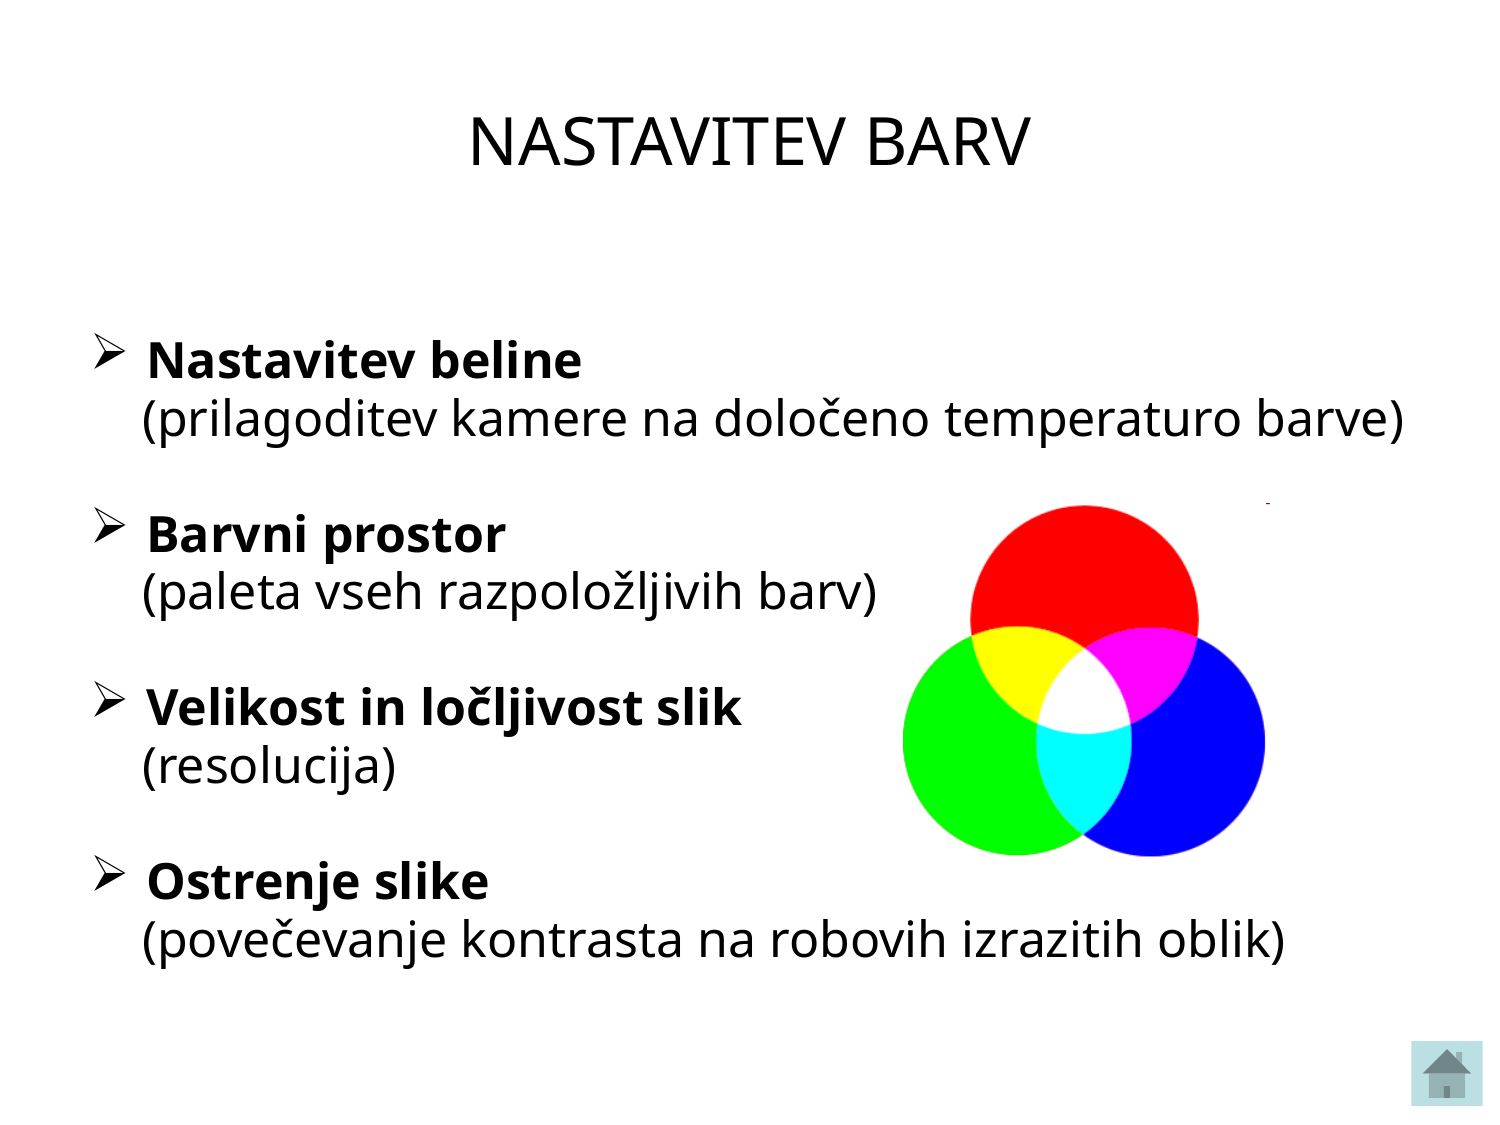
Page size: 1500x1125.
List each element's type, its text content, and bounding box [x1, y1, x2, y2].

text_box [1411, 1041, 1483, 1106]
title NASTAVITEV BARV [75, 45, 1425, 233]
list Nastavitev beline (prilagoditev kamere na določeno temperaturo barve) Barvni prostor (paleta vseh razpoložljivih barv) Velikost in ločljivost slik (resolucija) Ostrenje slike (povečevanje kontrasta na robovih izrazitih oblik) [75, 262, 1425, 1005]
picture [903, 503, 1270, 870]
